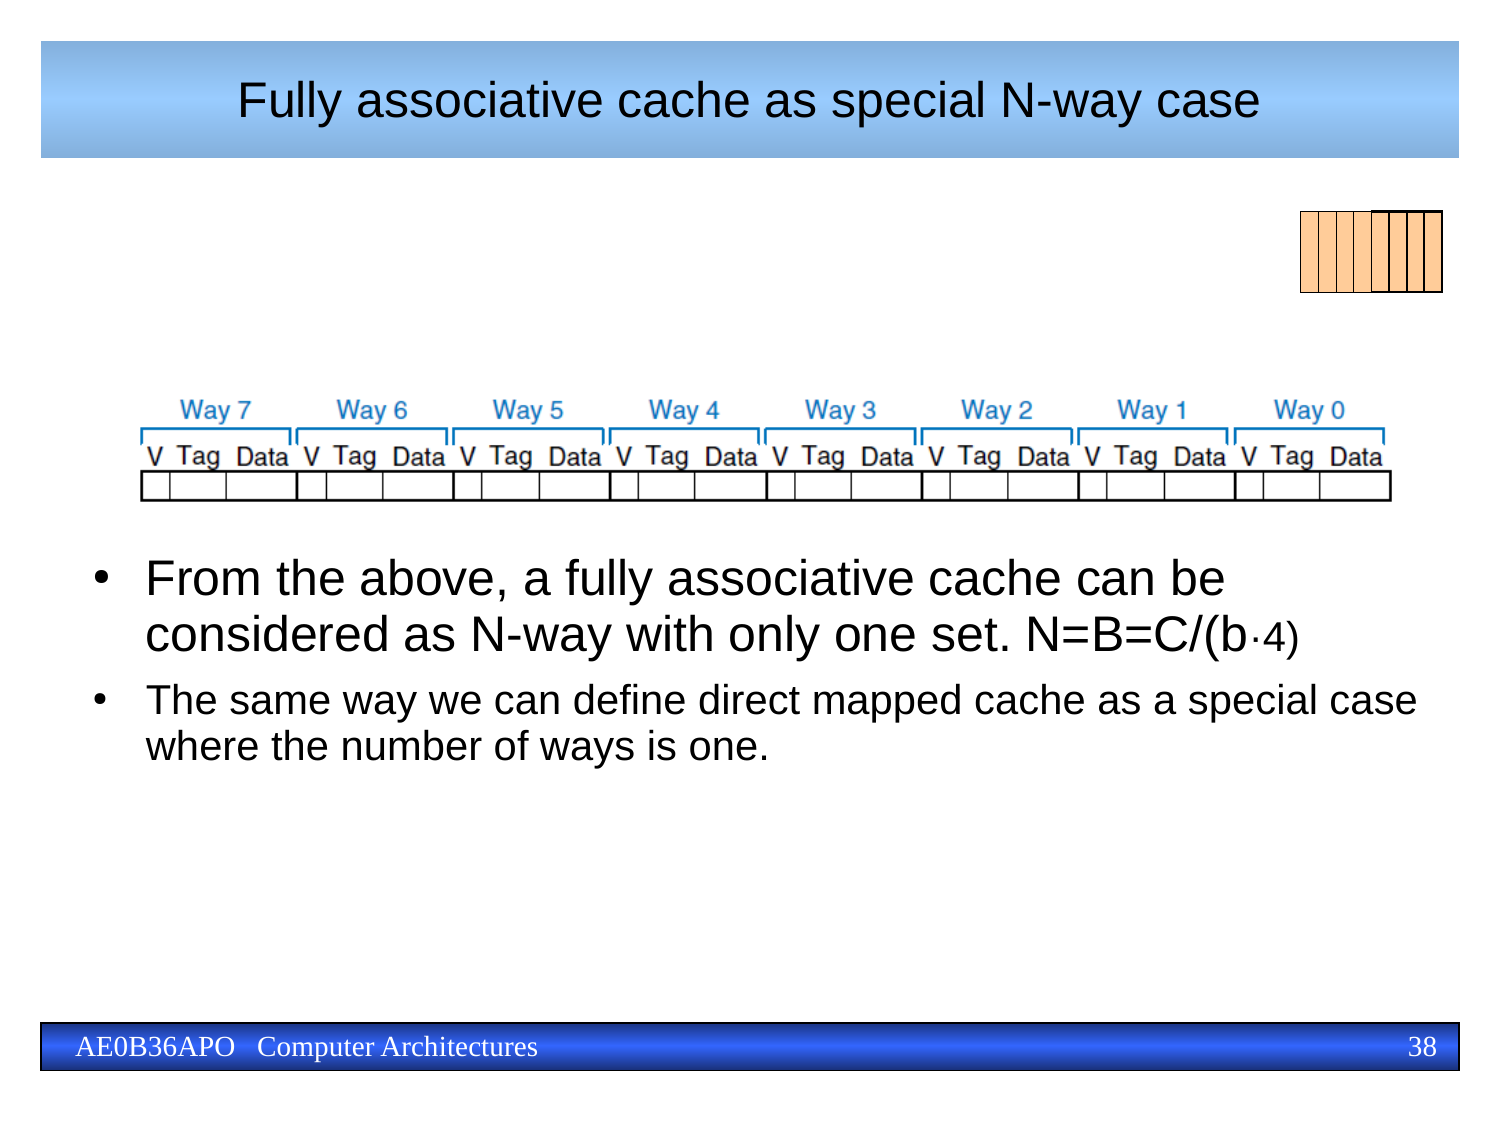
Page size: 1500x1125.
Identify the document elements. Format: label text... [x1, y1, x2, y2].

table_cell [1337, 212, 1353, 292]
title Fully associative cache as special N-way case [41, 41, 1459, 158]
table_header [1407, 163, 1424, 210]
table_cell [1301, 212, 1318, 292]
table_header [1424, 163, 1442, 210]
list From the above, a fully associative cache can be considered as N-way with only one set. N=B=C/(b·4) The same way we can define direct mapped cache as a special case where the number of ways is one. [75, 549, 1426, 976]
table_header [1389, 163, 1407, 210]
table_cell [1371, 293, 1407, 346]
picture [124, 386, 1403, 513]
table_cell [1408, 213, 1423, 291]
table_header [1336, 163, 1353, 211]
table_cell [1354, 212, 1371, 292]
table_cell [1336, 293, 1371, 346]
table_header [1353, 163, 1371, 211]
table_cell [1372, 213, 1388, 291]
table_cell [1319, 212, 1336, 292]
table_cell [1425, 213, 1441, 291]
table_cell [1300, 293, 1336, 346]
table_header [1318, 163, 1336, 211]
table_cell [1390, 213, 1406, 291]
table_header [1300, 163, 1318, 211]
table_header [1371, 163, 1389, 210]
table_cell [1407, 293, 1442, 346]
